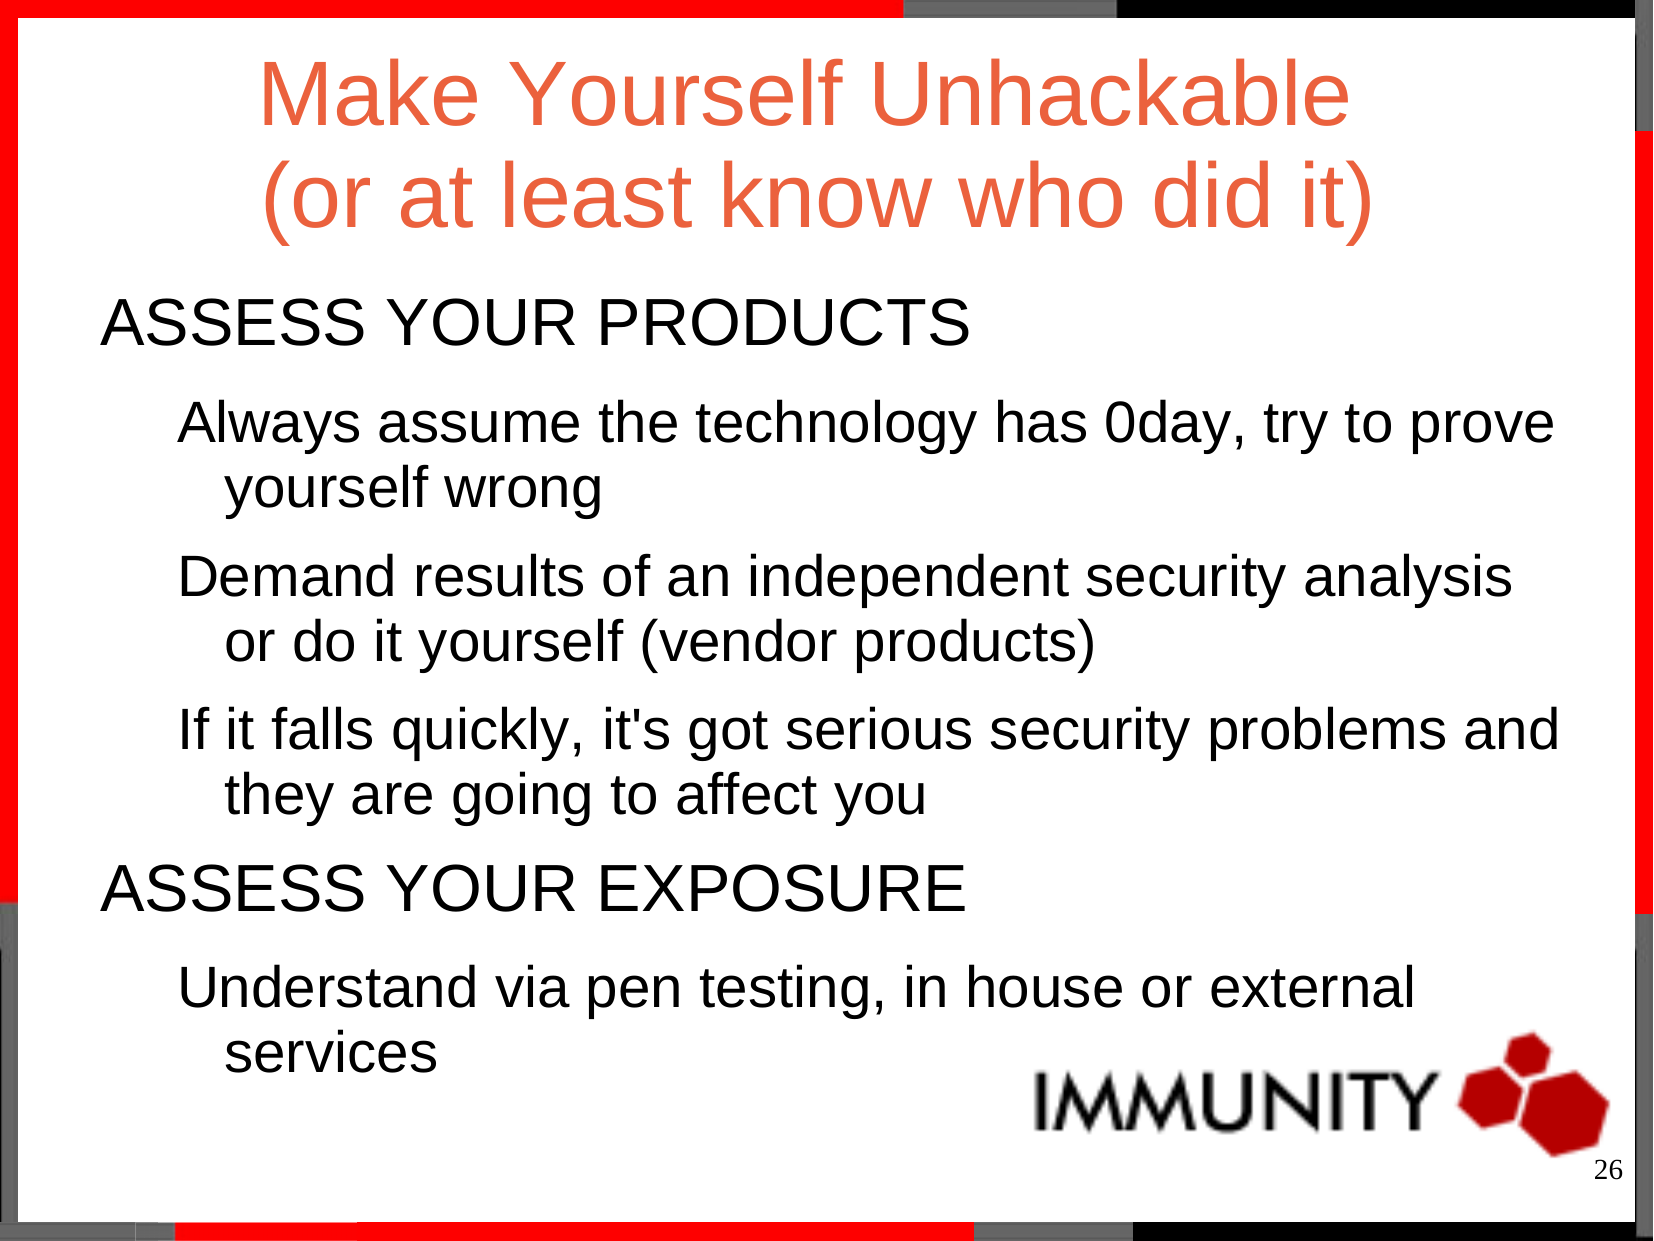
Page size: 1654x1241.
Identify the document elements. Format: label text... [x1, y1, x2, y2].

list ASSESS YOUR PRODUCTS Always assume the technology has 0day, try to prove yourself wrong Demand results of an independent security analysis or do it yourself (vendor products) If it falls quickly, it's got serious security problems and they are going to affect you ASSESS YOUR EXPOSURE Understand via pen testing, in house or external services [82, 285, 1571, 1136]
title Make Yourself Unhackable (or at least know who did it) [75, 42, 1563, 248]
picture [0, 0, 1653, 1241]
